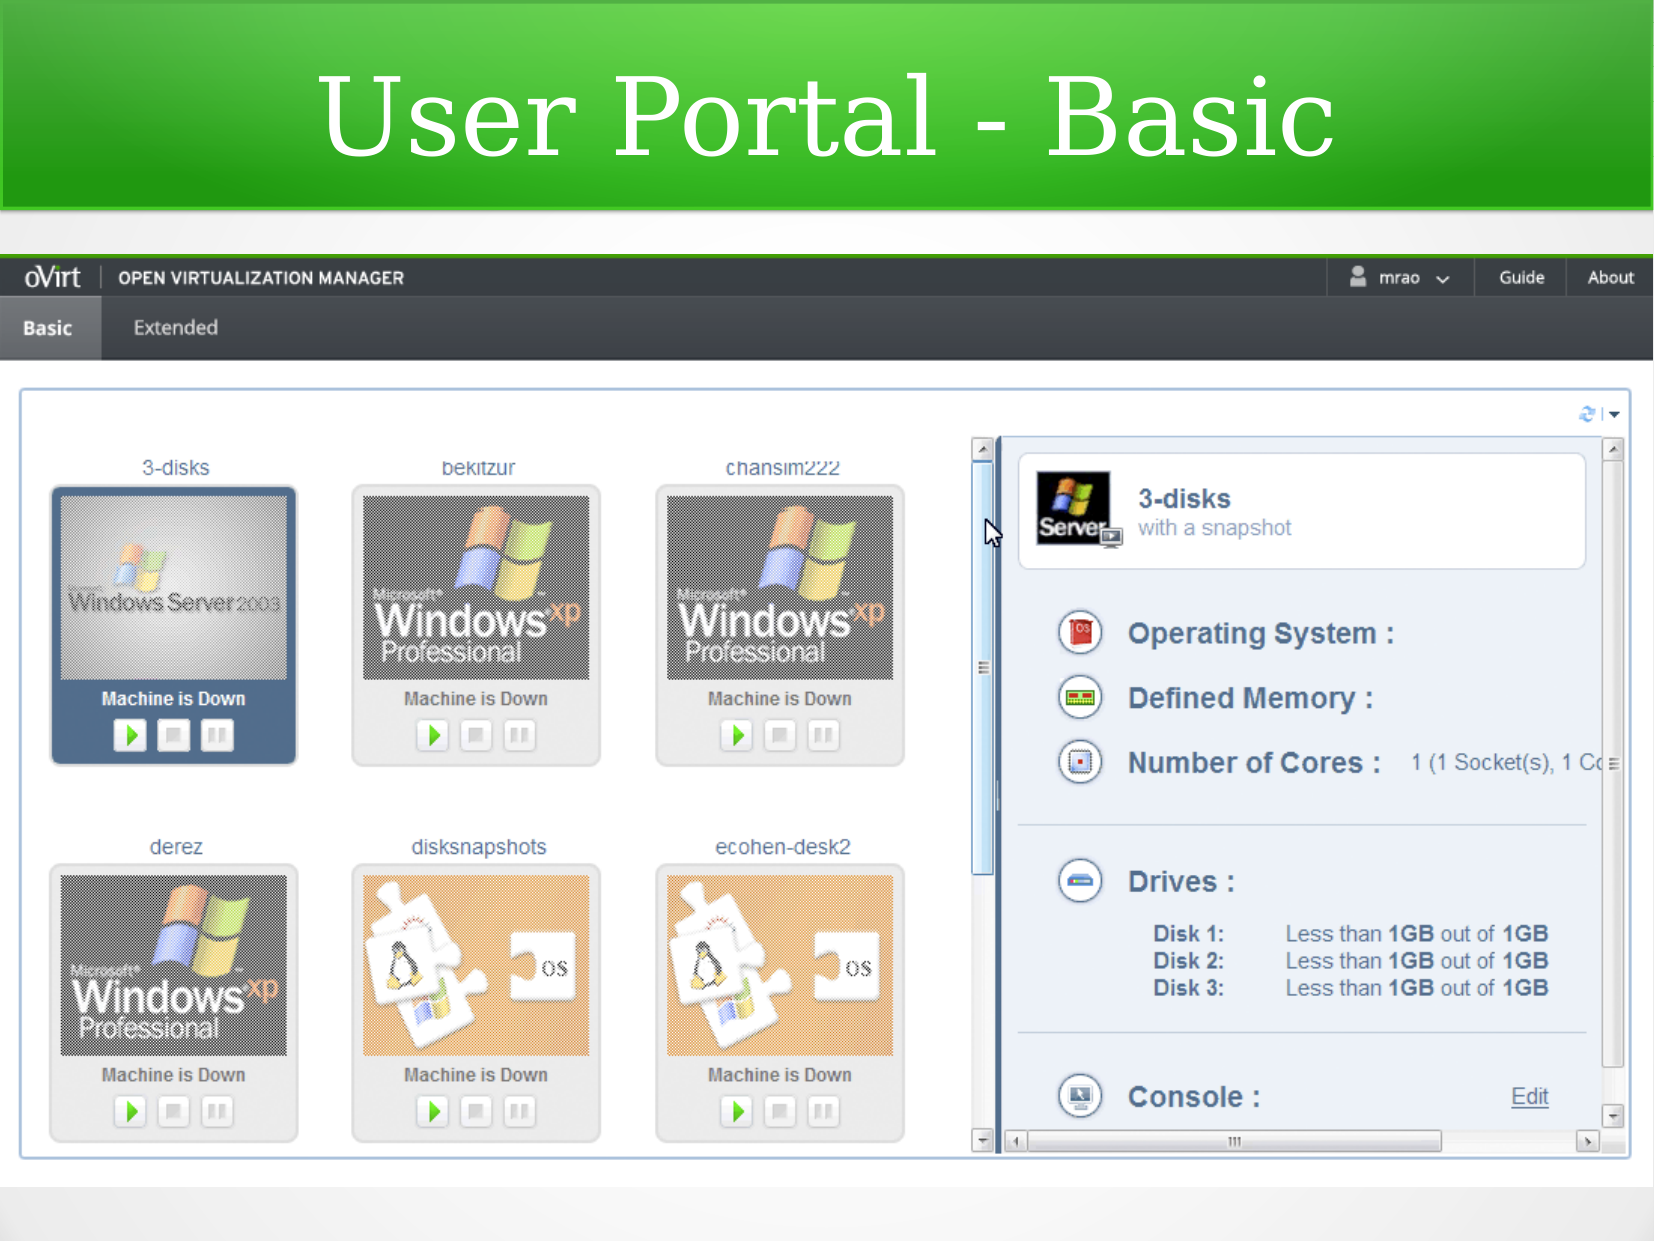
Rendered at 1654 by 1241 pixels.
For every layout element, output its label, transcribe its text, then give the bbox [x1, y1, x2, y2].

title User Portal - Basic [82, 47, 1571, 189]
picture [0, 254, 1653, 1187]
